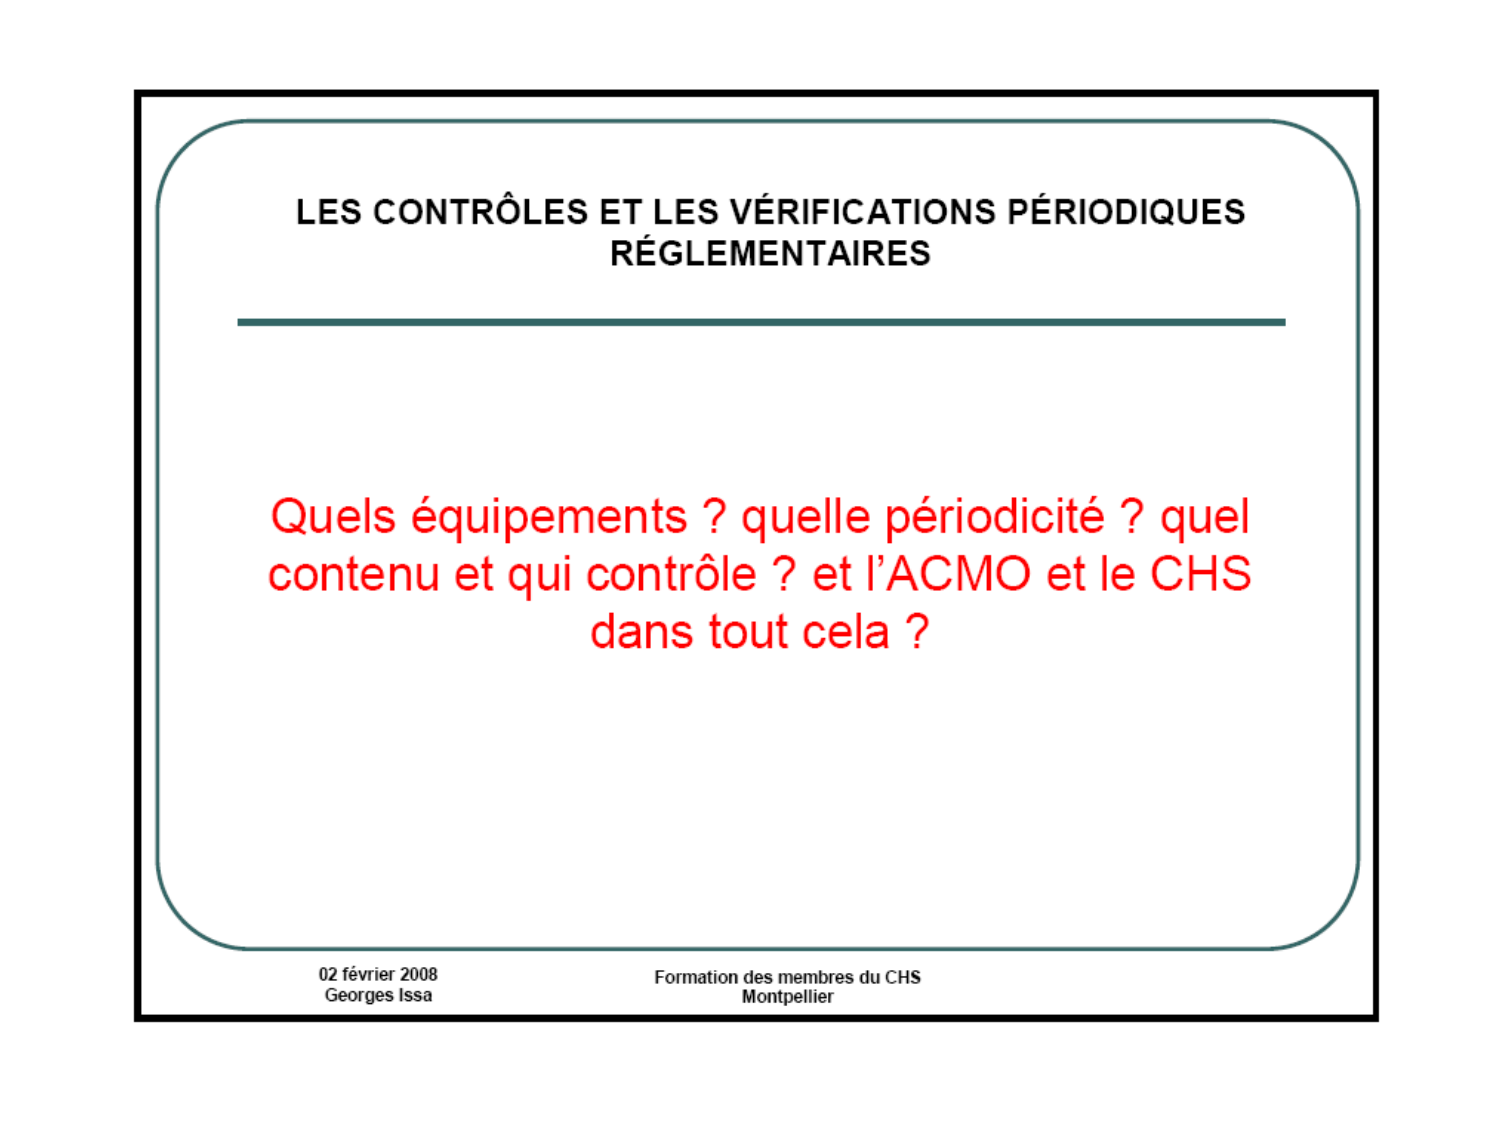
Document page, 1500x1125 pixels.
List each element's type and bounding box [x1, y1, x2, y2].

picture [112, 78, 1393, 1038]
